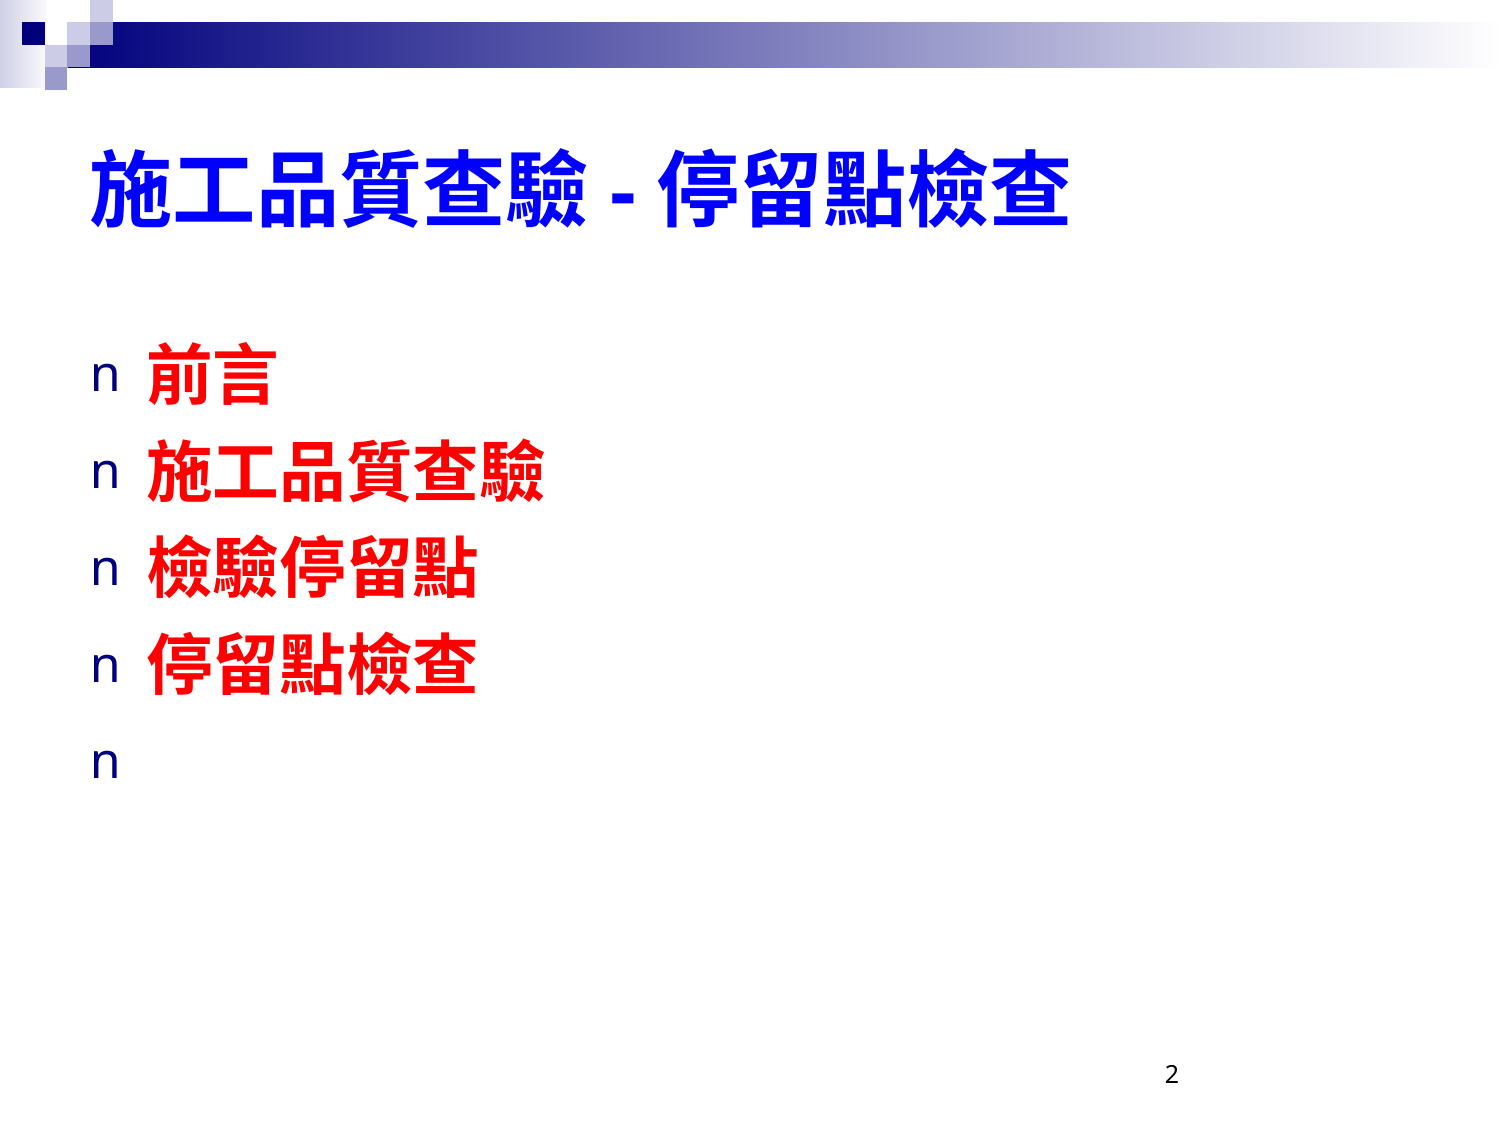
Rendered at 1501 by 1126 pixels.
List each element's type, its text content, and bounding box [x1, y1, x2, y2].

text_box [1149, 1025, 1501, 1101]
list 前言 施工品質查驗 檢驗停留點 停留點檢查 [74, 324, 1426, 964]
title 施工品質查驗-停留點檢查 [74, 75, 1426, 300]
